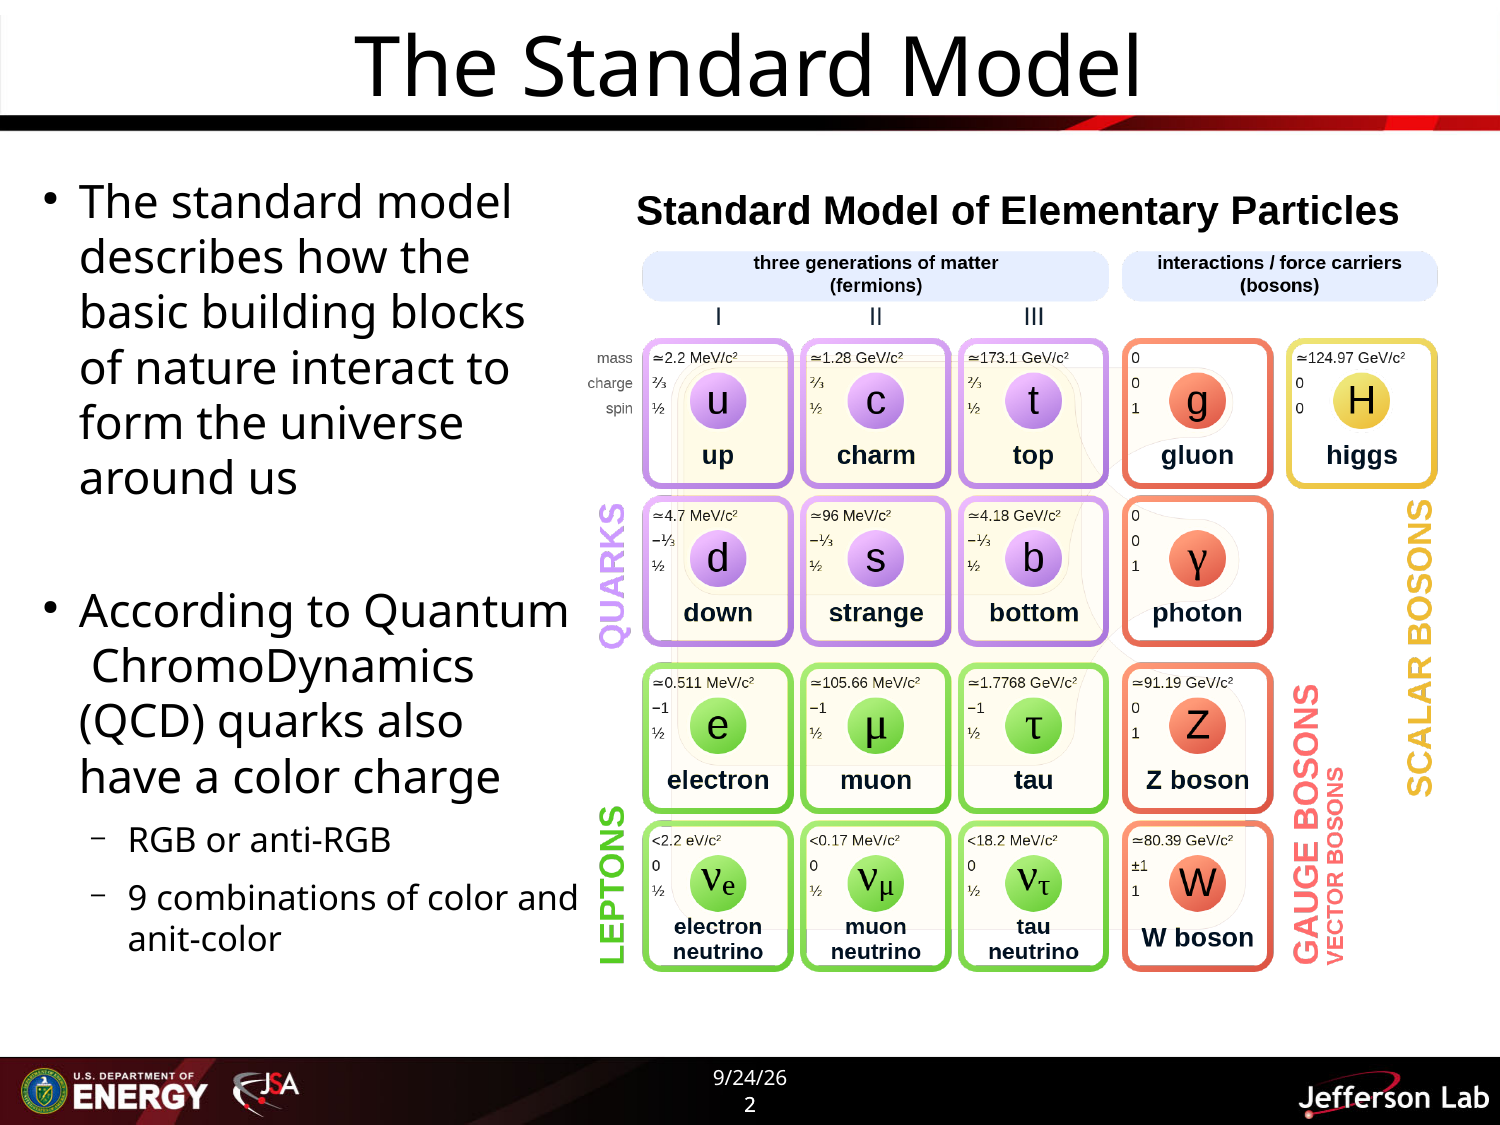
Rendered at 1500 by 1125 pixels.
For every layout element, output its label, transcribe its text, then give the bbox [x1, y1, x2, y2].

slide_number <number> [575, 1090, 925, 1122]
list The standard model describes how the basic building blocks of nature interact to form the universe around us According to Quantum ChromoDynamics (QCD) quarks also have a color charge RGB or anti-RGB 9 combinations of color and anit-color [30, 172, 580, 1003]
slide_number 4/11/19 [575, 1048, 925, 1090]
picture [0, 0, 1500, 1125]
title The Standard Model [75, 33, 1425, 93]
